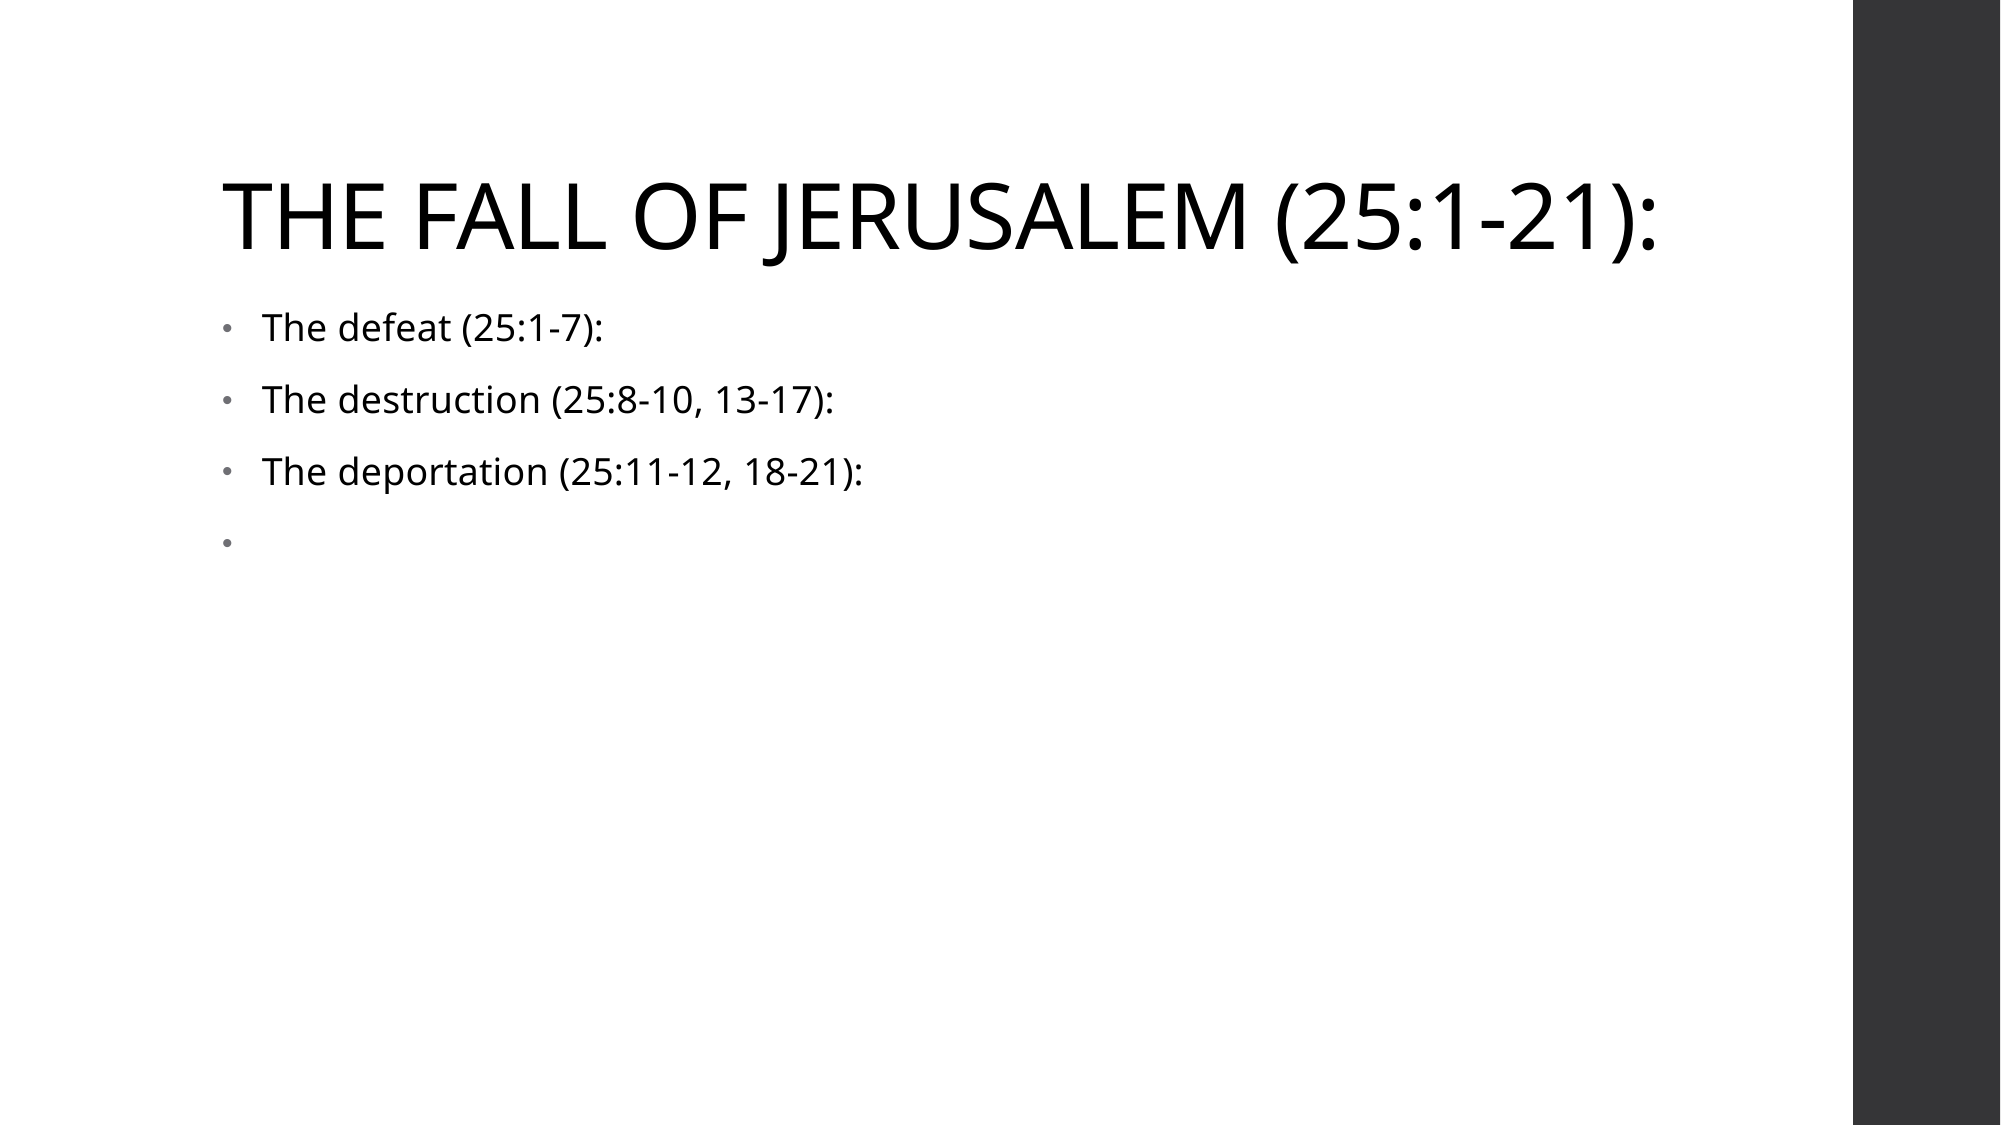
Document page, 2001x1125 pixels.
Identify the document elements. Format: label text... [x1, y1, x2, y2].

list The defeat (25:1-7): The destruction (25:8-10, 13-17): The deportation (25:11-12, 18-21): [206, 299, 1617, 1014]
title THE FALL OF JERUSALEM (25:1-21): [206, 60, 1797, 278]
